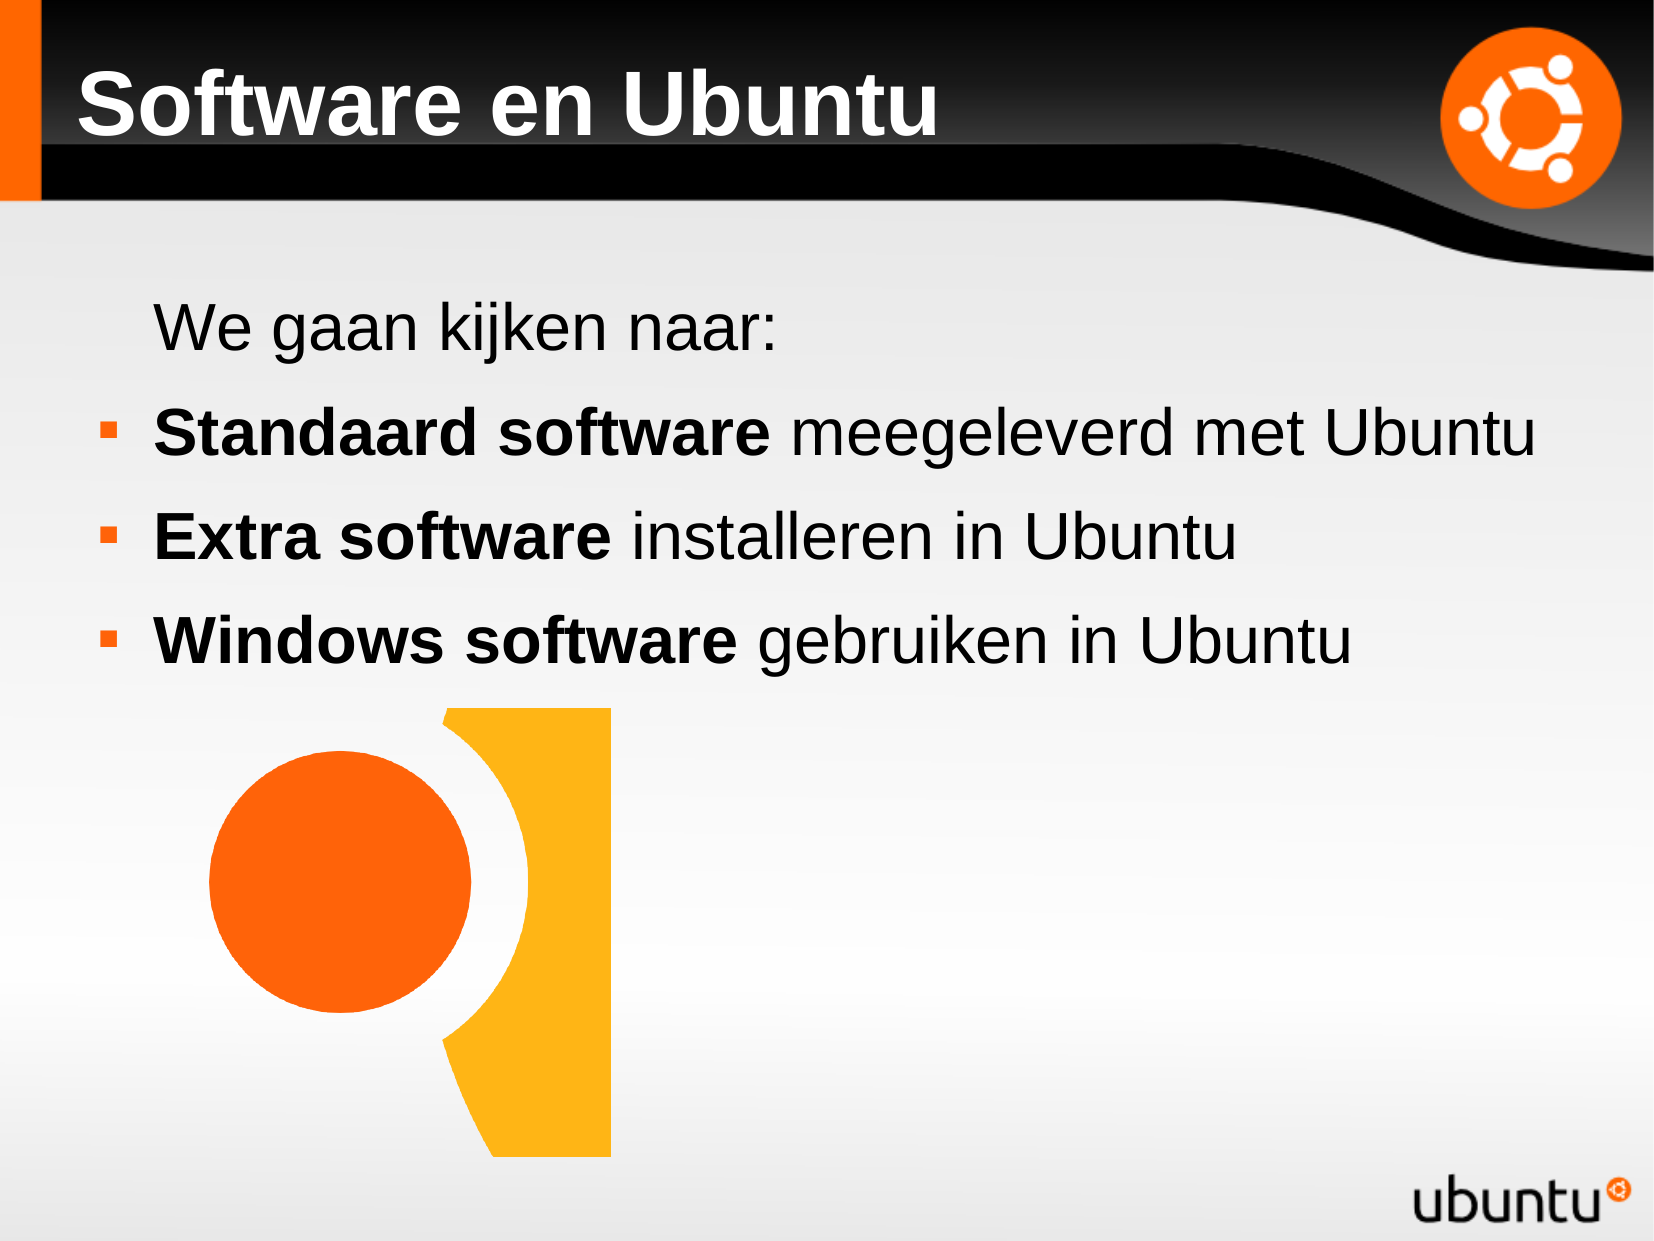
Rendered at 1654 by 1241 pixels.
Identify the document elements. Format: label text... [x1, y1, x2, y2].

title Software en Ubuntu [76, 7, 1565, 200]
list We gaan kijken naar: Standaard software meegeleverd met Ubuntu Extra software installeren in Ubuntu Windows software gebruiken in Ubuntu [82, 290, 1571, 1094]
picture [0, 0, 1654, 1241]
